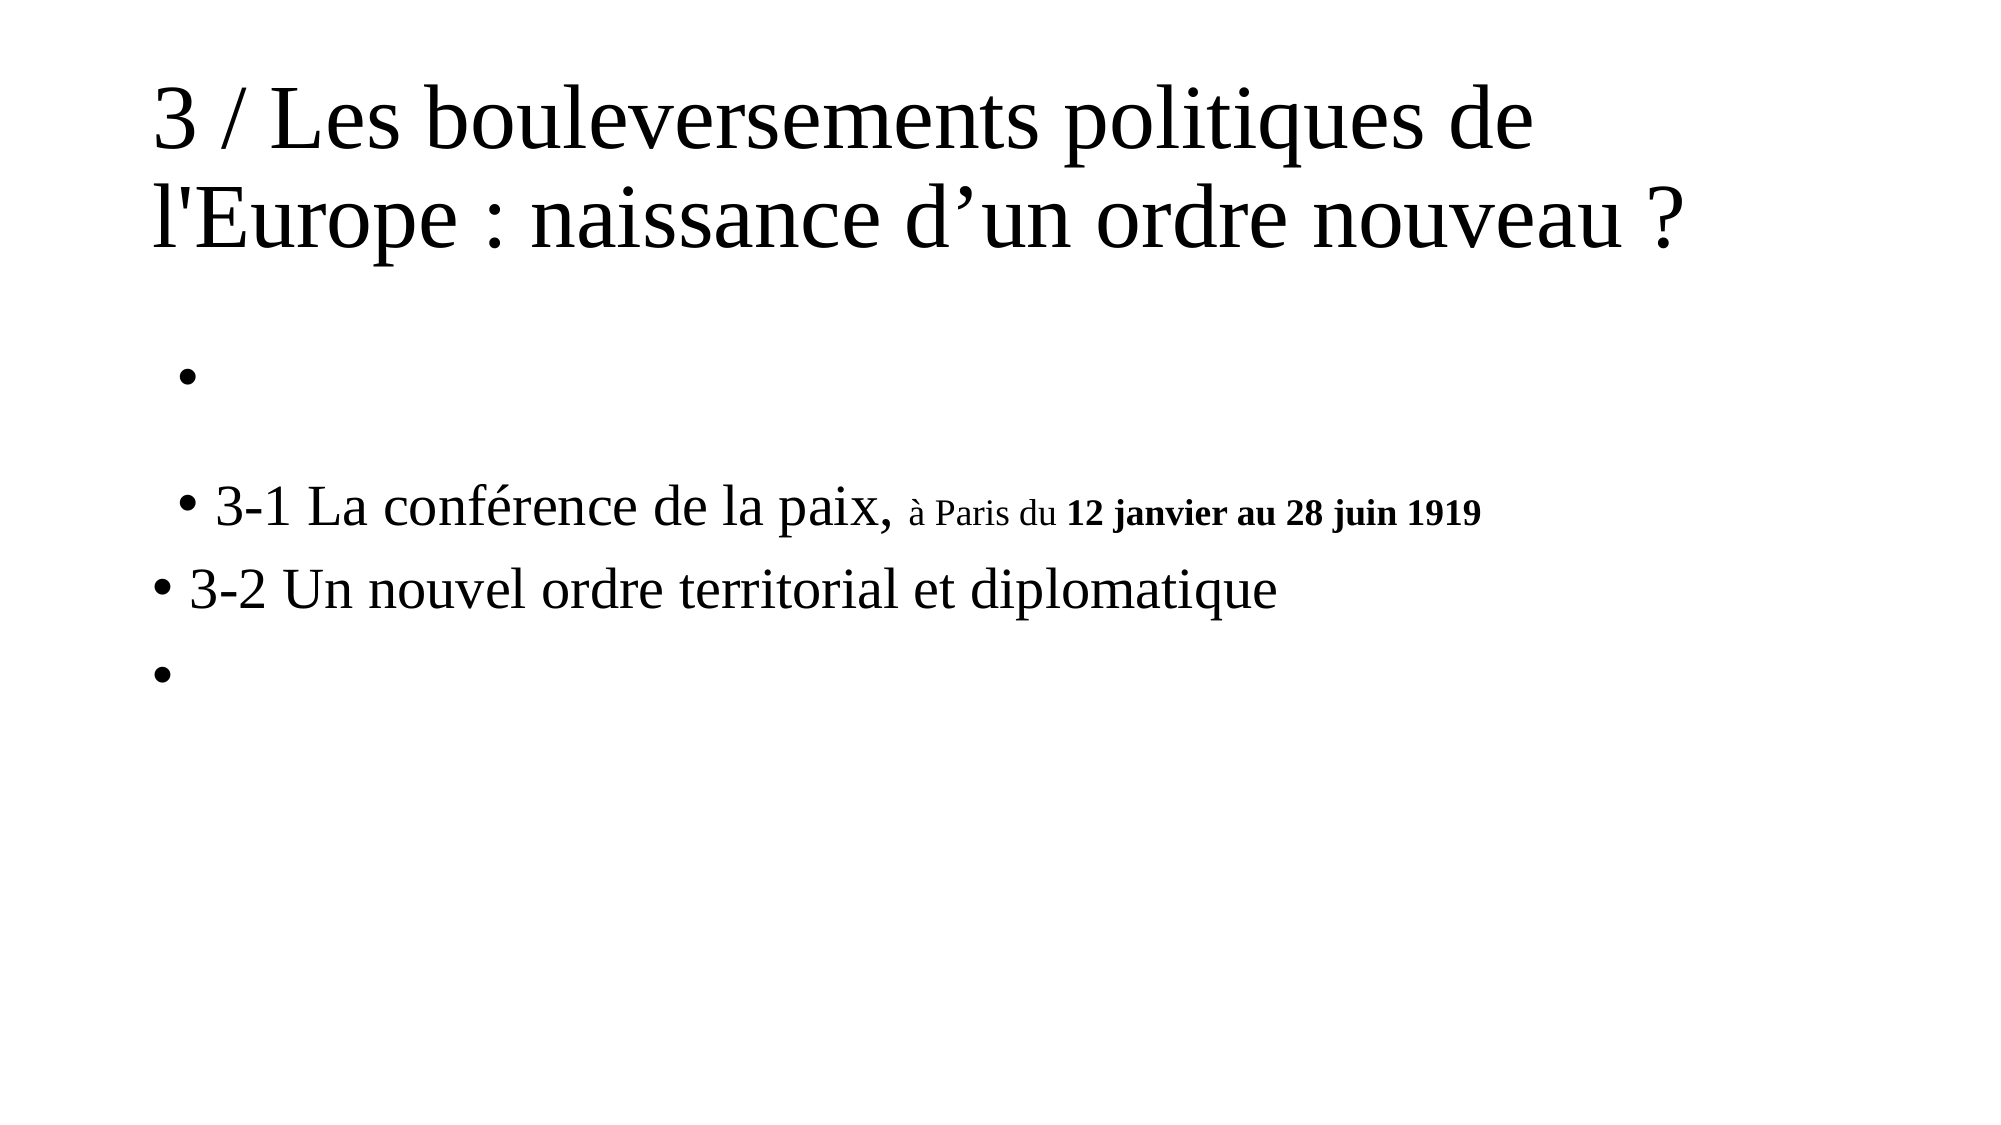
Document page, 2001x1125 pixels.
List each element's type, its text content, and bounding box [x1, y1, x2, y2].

title 3 / Les bouleversements politiques de l'Europe : naissance d’un ordre nouveau ? [137, 59, 1863, 278]
list 3-1 La conférence de la paix, à Paris du 12 janvier au 28 juin 1919 3-2 Un nouvel ordre territorial et diplomatique [137, 299, 1863, 1014]
